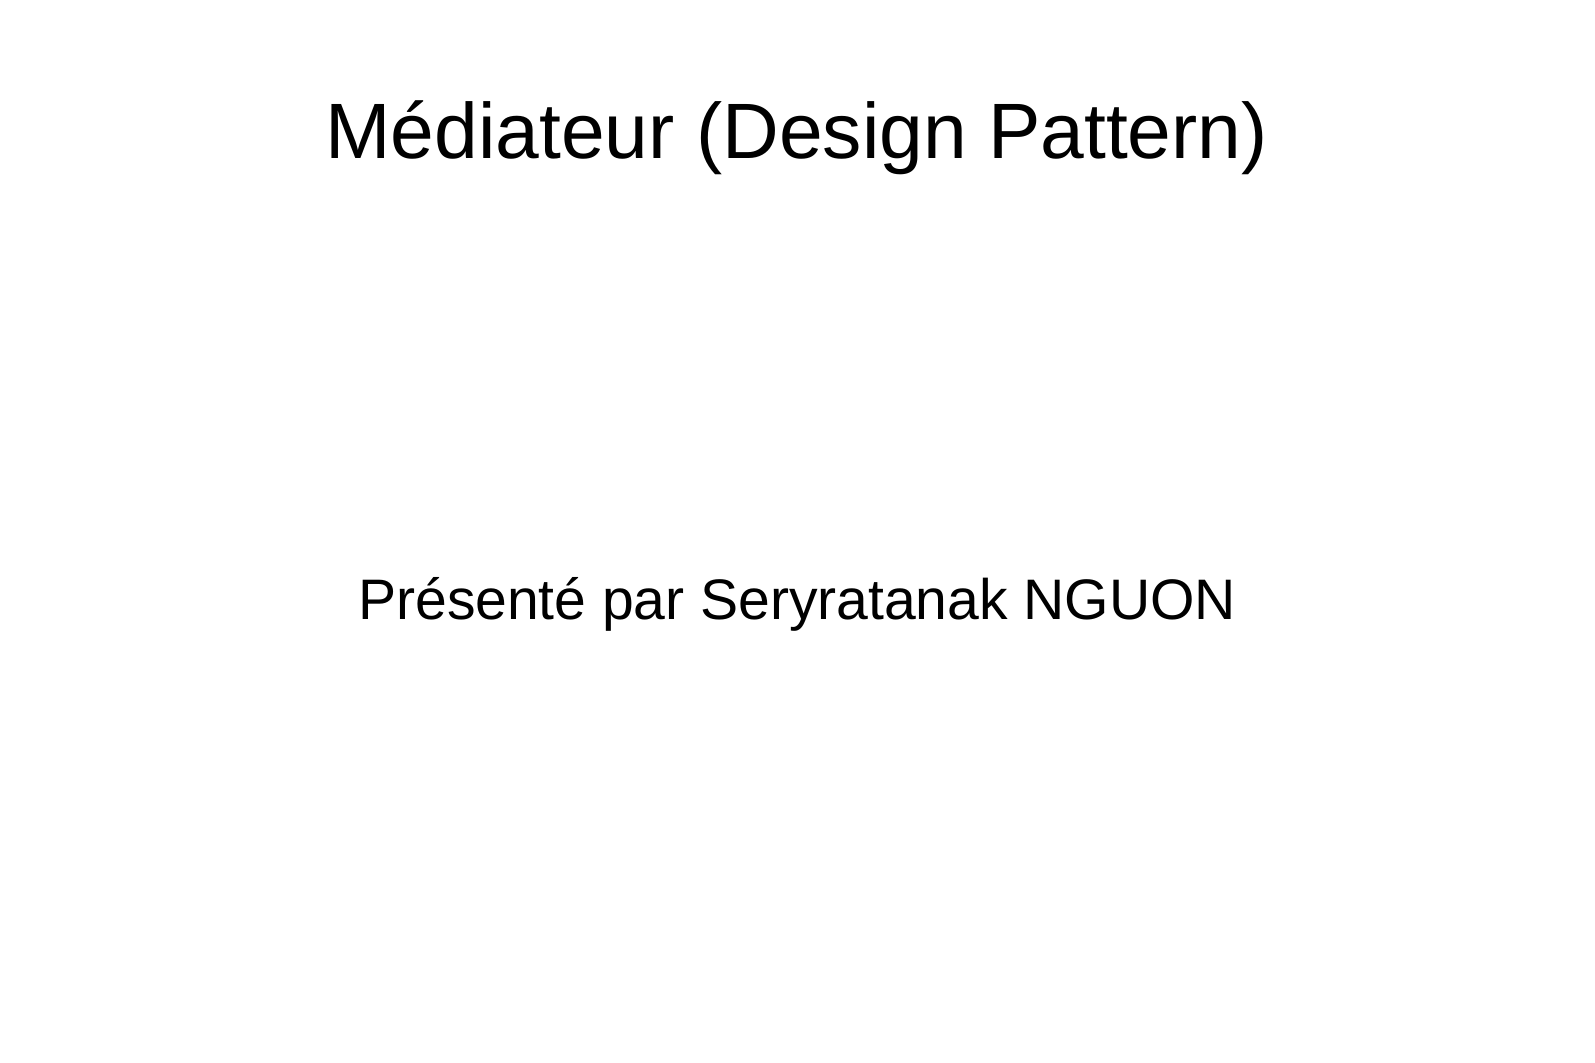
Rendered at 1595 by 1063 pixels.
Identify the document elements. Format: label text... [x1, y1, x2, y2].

title Médiateur (Design Pattern) [79, 42, 1515, 220]
subtitle Présenté par Seryratanak NGUON [79, 248, 1515, 951]
